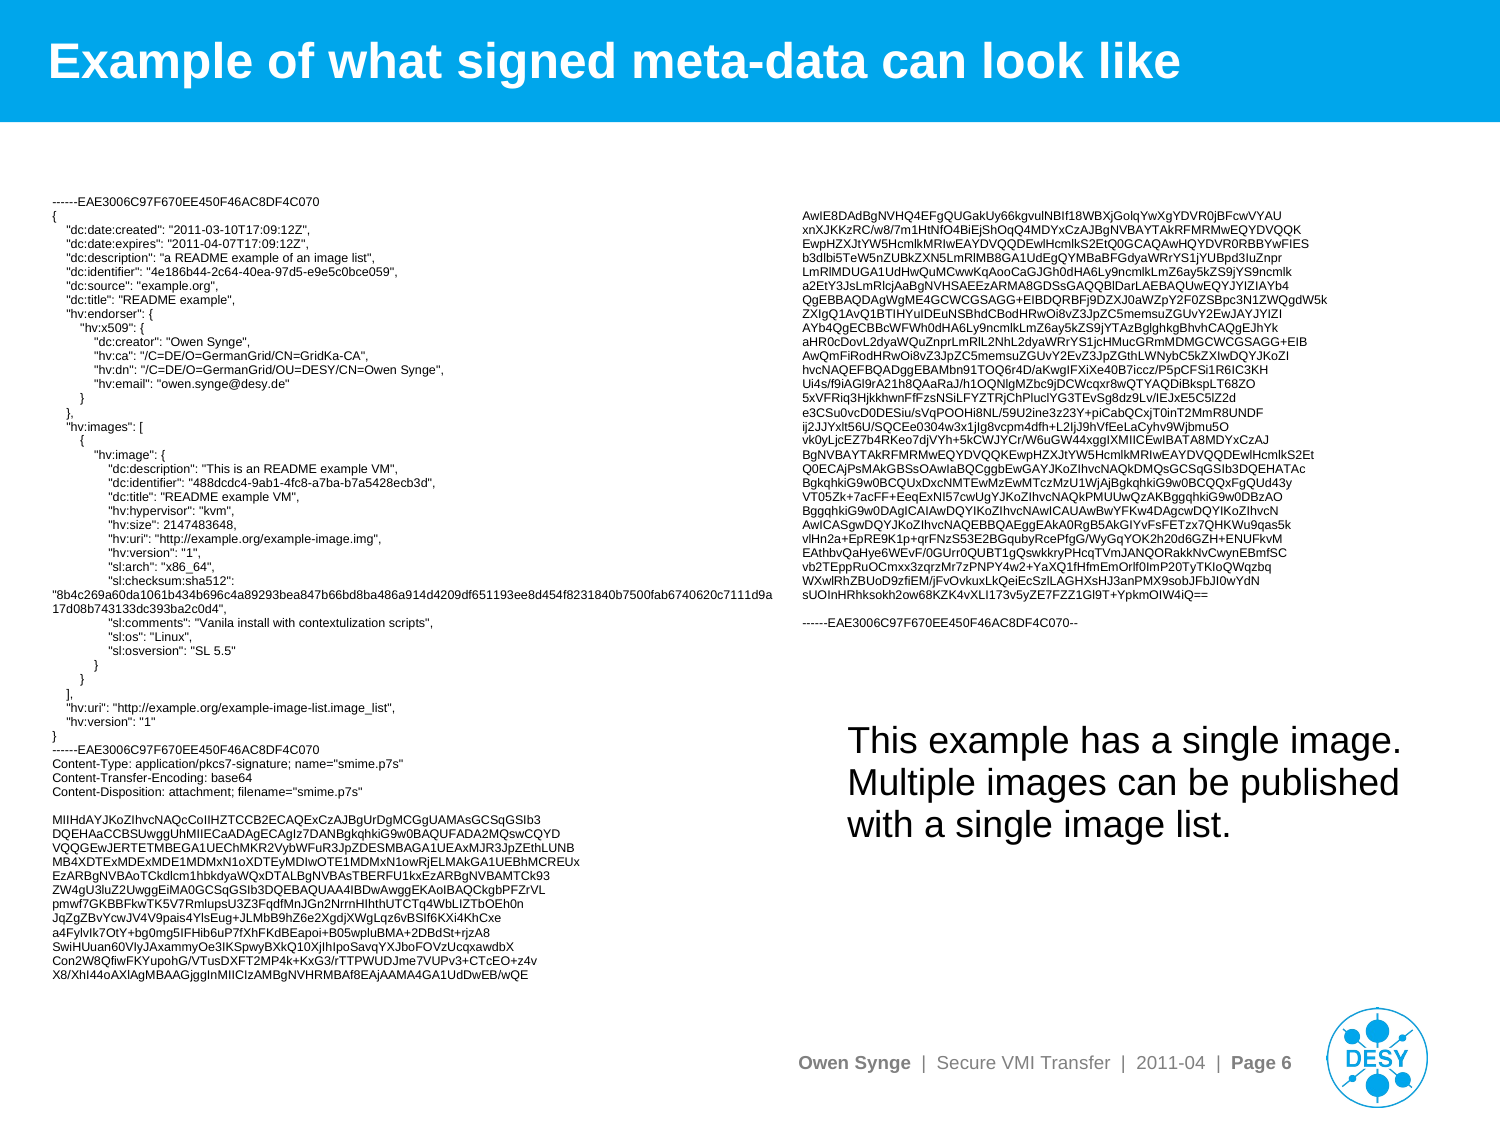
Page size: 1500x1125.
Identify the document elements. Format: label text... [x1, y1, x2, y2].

text_box AwIE8DAdBgNVHQ4EFgQUGakUy66kgvulNBIf18WBXjGolqYwXgYDVR0jBFcwVYAU xnXJKKzRC/w8/7m1HtNfO4BiEjShOqQ4MDYxCzAJBgNVBAYTAkRFMRMwEQYDVQQK EwpHZXJtYW5HcmlkMRIwEAYDVQQDEwlHcmlkS2EtQ0GCAQAwHQYDVR0RBBYwFIES b3dlbi5TeW5nZUBkZXN5LmRlMB8GA1UdEgQYMBaBFGdyaWRrYS1jYUBpd3IuZnpr LmRlMDUGA1UdHwQuMCwwKqAooCaGJGh0dHA6Ly9ncmlkLmZ6ay5kZS9jYS9ncmlk a2EtY3JsLmRlcjAaBgNVHSAEEzARMA8GDSsGAQQBlDarLAEBAQUwEQYJYIZIAYb4 QgEBBAQDAgWgME4GCWCGSAGG+EIBDQRBFj9DZXJ0aWZpY2F0ZSBpc3N1ZWQgdW5k ZXIgQ1AvQ1BTIHYuIDEuNSBhdCBodHRwOi8vZ3JpZC5memsuZGUvY2EwJAYJYIZI AYb4QgECBBcWFWh0dHA6Ly9ncmlkLmZ6ay5kZS9jYTAzBglghkgBhvhCAQgEJhYk aHR0cDovL2dyaWQuZnprLmRlL2NhL2dyaWRrYS1jcHMucGRmMDMGCWCGSAGG+EIB AwQmFiRodHRwOi8vZ3JpZC5memsuZGUvY2EvZ3JpZGthLWNybC5kZXIwDQYJKoZI hvcNAQEFBQADggEBAMbn91TOQ6r4D/aKwgIFXiXe40B7iccz/P5pCFSi1R6IC3KH Ui4s/f9iAGl9rA21h8QAaRaJ/h1OQNlgMZbc9jDCWcqxr8wQTYAQDiBkspLT68ZO 5xVFRiq3HjkkhwnFfFzsNSiLFYZTRjChPluclYG3TEvSg8dz9Lv/IEJxE5C5lZ2d e3CSu0vcD0DESiu/sVqPOOHi8NL/59U2ine3z23Y+piCabQCxjT0inT2MmR8UNDF ij2JJYxlt56U/SQCEe0304w3x1jIg8vcpm4dfh+L2IjJ9hVfEeLaCyhv9Wjbmu5O vk0yLjcEZ7b4RKeo7djVYh+5kCWJYCr/W6uGW44xggIXMIICEwIBATA8MDYxCzAJ BgNVBAYTAkRFMRMwEQYDVQQKEwpHZXJtYW5HcmlkMRIwEAYDVQQDEwlHcmlkS2Et Q0ECAjPsMAkGBSsOAwIaBQCggbEwGAYJKoZIhvcNAQkDMQsGCSqGSIb3DQEHATAc BgkqhkiG9w0BCQUxDxcNMTEwMzEwMTczMzU1WjAjBgkqhkiG9w0BCQQxFgQUd43y VT05Zk+7acFF+EeqExNI57cwUgYJKoZIhvcNAQkPMUUwQzAKBggqhkiG9w0DBzAO BggqhkiG9w0DAgICAIAwDQYIKoZIhvcNAwICAUAwBwYFKw4DAgcwDQYIKoZIhvcN AwICASgwDQYJKoZIhvcNAQEBBQAEggEAkA0RgB5AkGIYvFsFETzx7QHKWu9qas5k vlHn2a+EpRE9K1p+qrFNzS53E2BGqubyRcePfgG/WyGqYOK2h20d6GZH+ENUFkvM EAthbvQaHye6WEvF/0GUrr0QUBT1gQswkkryPHcqTVmJANQORakkNvCwynEBmfSC vb2TEppRuOCmxx3zqrzMr7zPNPY4w2+YaXQ1fHfmEmOrlf0ImP20TyTKIoQWqzbq WXwlRhZBUoD9zfiEM/jFvOvkuxLkQeiEcSzlLAGHXsHJ3anPMX9sobJFbJI0wYdN sUOInHRhksokh2ow68KZK4vXLI173v5yZE7FZZ1Gl9T+YpkmOIW4iQ== ------EAE3006C97F670EE450F46AC8DF4C070-- [787, 187, 1500, 976]
text_box This example has a single image. Multiple images can be published with a single image list. [832, 712, 1426, 854]
text_box ------EAE3006C97F670EE450F46AC8DF4C070 { "dc:date:created": "2011-03-10T17:09:12Z", "dc:date:expires": "2011-04-07T17:09:12Z", "dc:description": "a README example of an image list", "dc:identifier": "4e186b44-2c64-40ea-97d5-e9e5c0bce059", "dc:source": "example.org", "dc:title": "README example", "hv:endorser": { "hv:x509": { "dc:creator": "Owen Synge", "hv:ca": "/C=DE/O=GermanGrid/CN=GridKa-CA", "hv:dn": "/C=DE/O=GermanGrid/OU=DESY/CN=Owen Synge", "hv:email": "owen.synge@desy.de" } }, "hv:images": [ { "hv:image": { "dc:description": "This is an README example VM", "dc:identifier": "488dcdc4-9ab1-4fc8-a7ba-b7a5428ecb3d", "dc:title": "README example VM", "hv:hypervisor": "kvm", "hv:size": 2147483648, "hv:uri": "http://example.org/example-image.img", "hv:version": "1", "sl:arch": "x86_64", "sl:checksum:sha512": "8b4c269a60da1061b434b696c4a89293bea847b66bd8ba486a914d4209df651193ee8d454f8231840b7500fab6740620c7111d9a17d08b743133dc393ba2c0d4", "sl:comments": "Vanila install with contextulization scripts", "sl:os": "Linux", "sl:osversion": "SL 5.5" } } ], "hv:uri": "http://example.org/example-image-list.image_list", "hv:version": "1" } ------EAE3006C97F670EE450F46AC8DF4C070 Content-Type: application/pkcs7-signature; name="smime.p7s" Content-Transfer-Encoding: base64 Content-Disposition: attachment; filename="smime.p7s" MIIHdAYJKoZIhvcNAQcCoIIHZTCCB2ECAQExCzAJBgUrDgMCGgUAMAsGCSqGSIb3 DQEHAaCCBSUwggUhMIIECaADAgECAgIz7DANBgkqhkiG9w0BAQUFADA2MQswCQYD VQQGEwJERTETMBEGA1UEChMKR2VybWFuR3JpZDESMBAGA1UEAxMJR3JpZEthLUNB MB4XDTExMDExMDE1MDMxN1oXDTEyMDIwOTE1MDMxN1owRjELMAkGA1UEBhMCREUx EzARBgNVBAoTCkdlcm1hbkdyaWQxDTALBgNVBAsTBERFU1kxEzARBgNVBAMTCk93 ZW4gU3luZ2UwggEiMA0GCSqGSIb3DQEBAQUAA4IBDwAwggEKAoIBAQCkgbPFZrVL pmwf7GKBBFkwTK5V7RmlupsU3Z3FqdfMnJGn2NrrnHIhthUTCTq4WbLIZTbOEh0n JqZgZBvYcwJV4V9pais4YlsEug+JLMbB9hZ6e2XgdjXWgLqz6vBSIf6KXi4KhCxe a4FylvIk7OtY+bg0mg5IFHib6uP7fXhFKdBEapoi+B05wpluBMA+2DBdSt+rjzA8 SwiHUuan60VIyJAxammyOe3IKSpwyBXkQ10XjIhIpoSavqYXJboFOVzUcqxawdbX Con2W8QfiwFKYupohG/VTusDXFT2MP4k+KxG3/rTTPWUDJme7VUPv3+CTcEO+z4v X8/XhI44oAXlAgMBAAGjggInMIICIzAMBgNVHRMBAf8EAjAAMA4GA1UdDwEB/wQE [37, 187, 788, 1088]
picture [1326, 1007, 1428, 1108]
title Example of what signed meta-data can look like [47, 24, 1446, 99]
